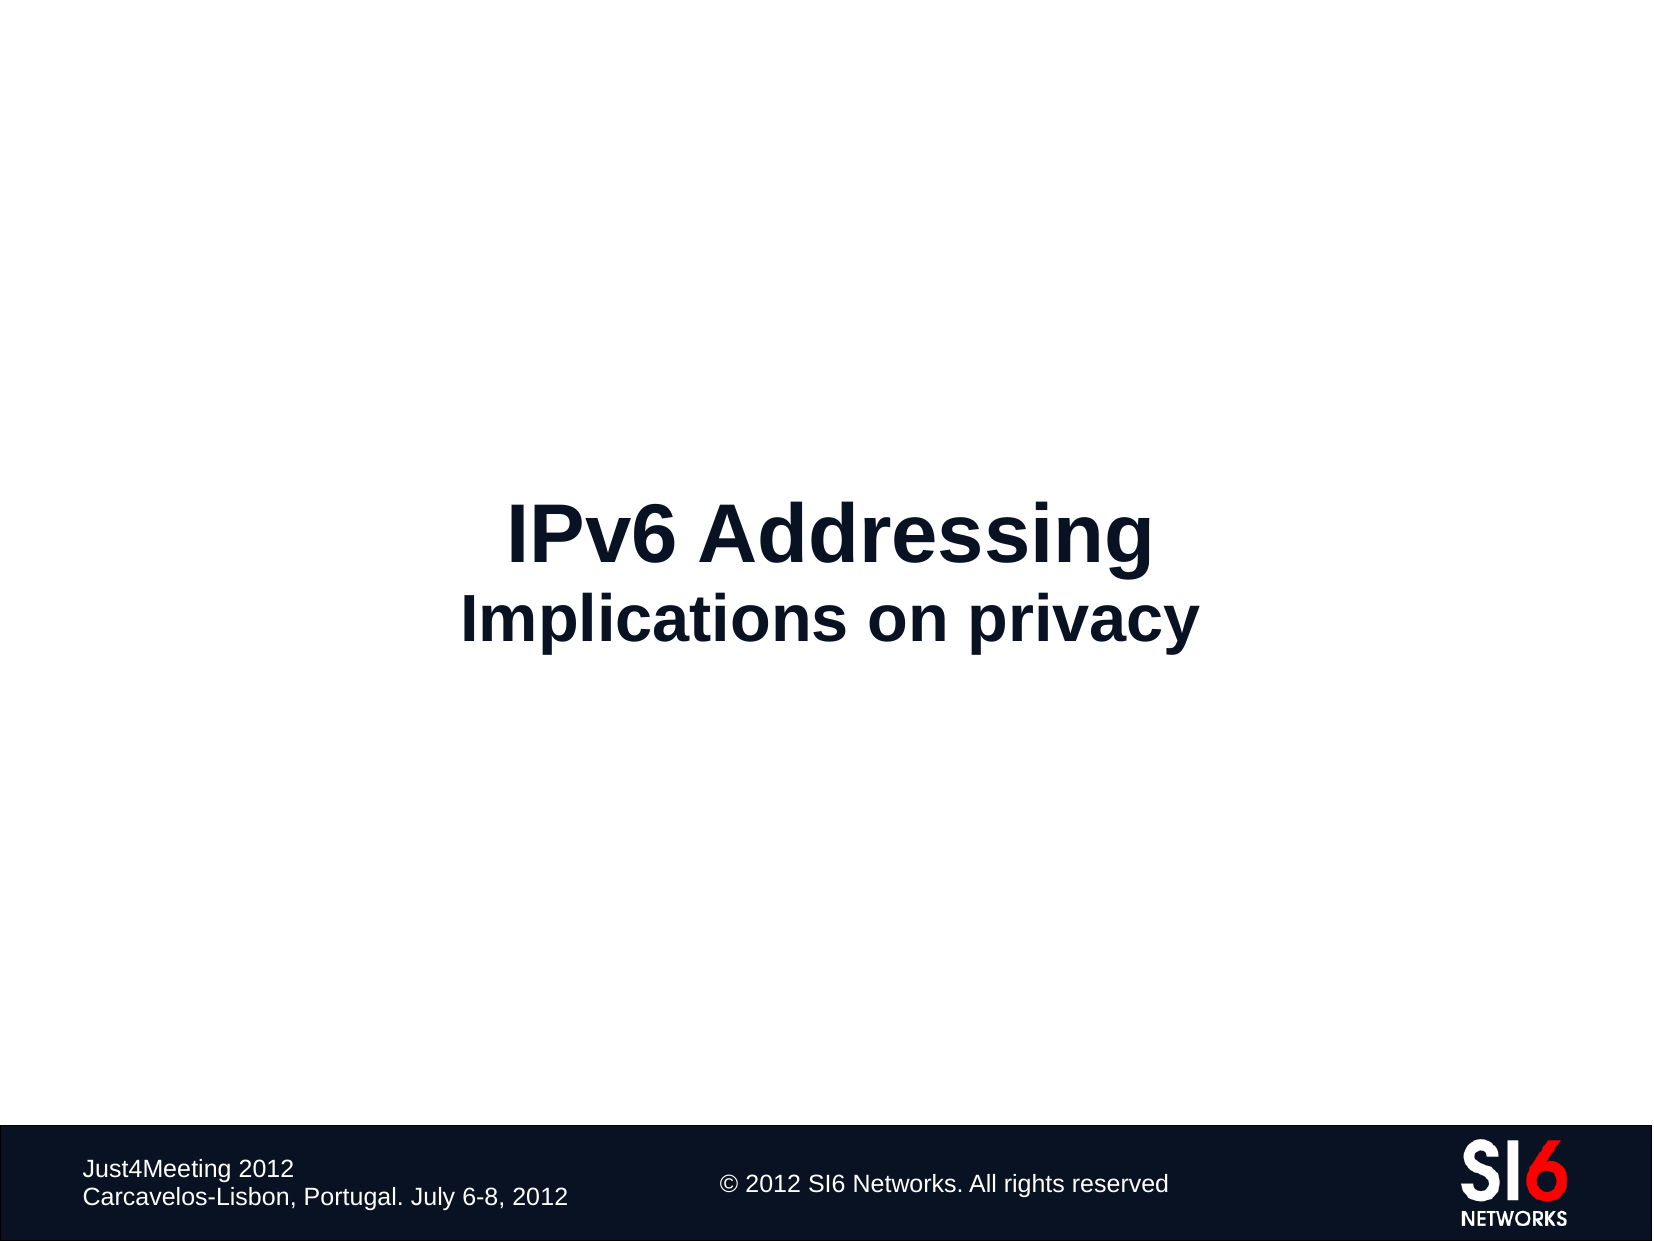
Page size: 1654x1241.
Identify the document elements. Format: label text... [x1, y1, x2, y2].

picture [1461, 1139, 1567, 1226]
title IPv6 Addressing Implications on privacy [86, 467, 1576, 676]
